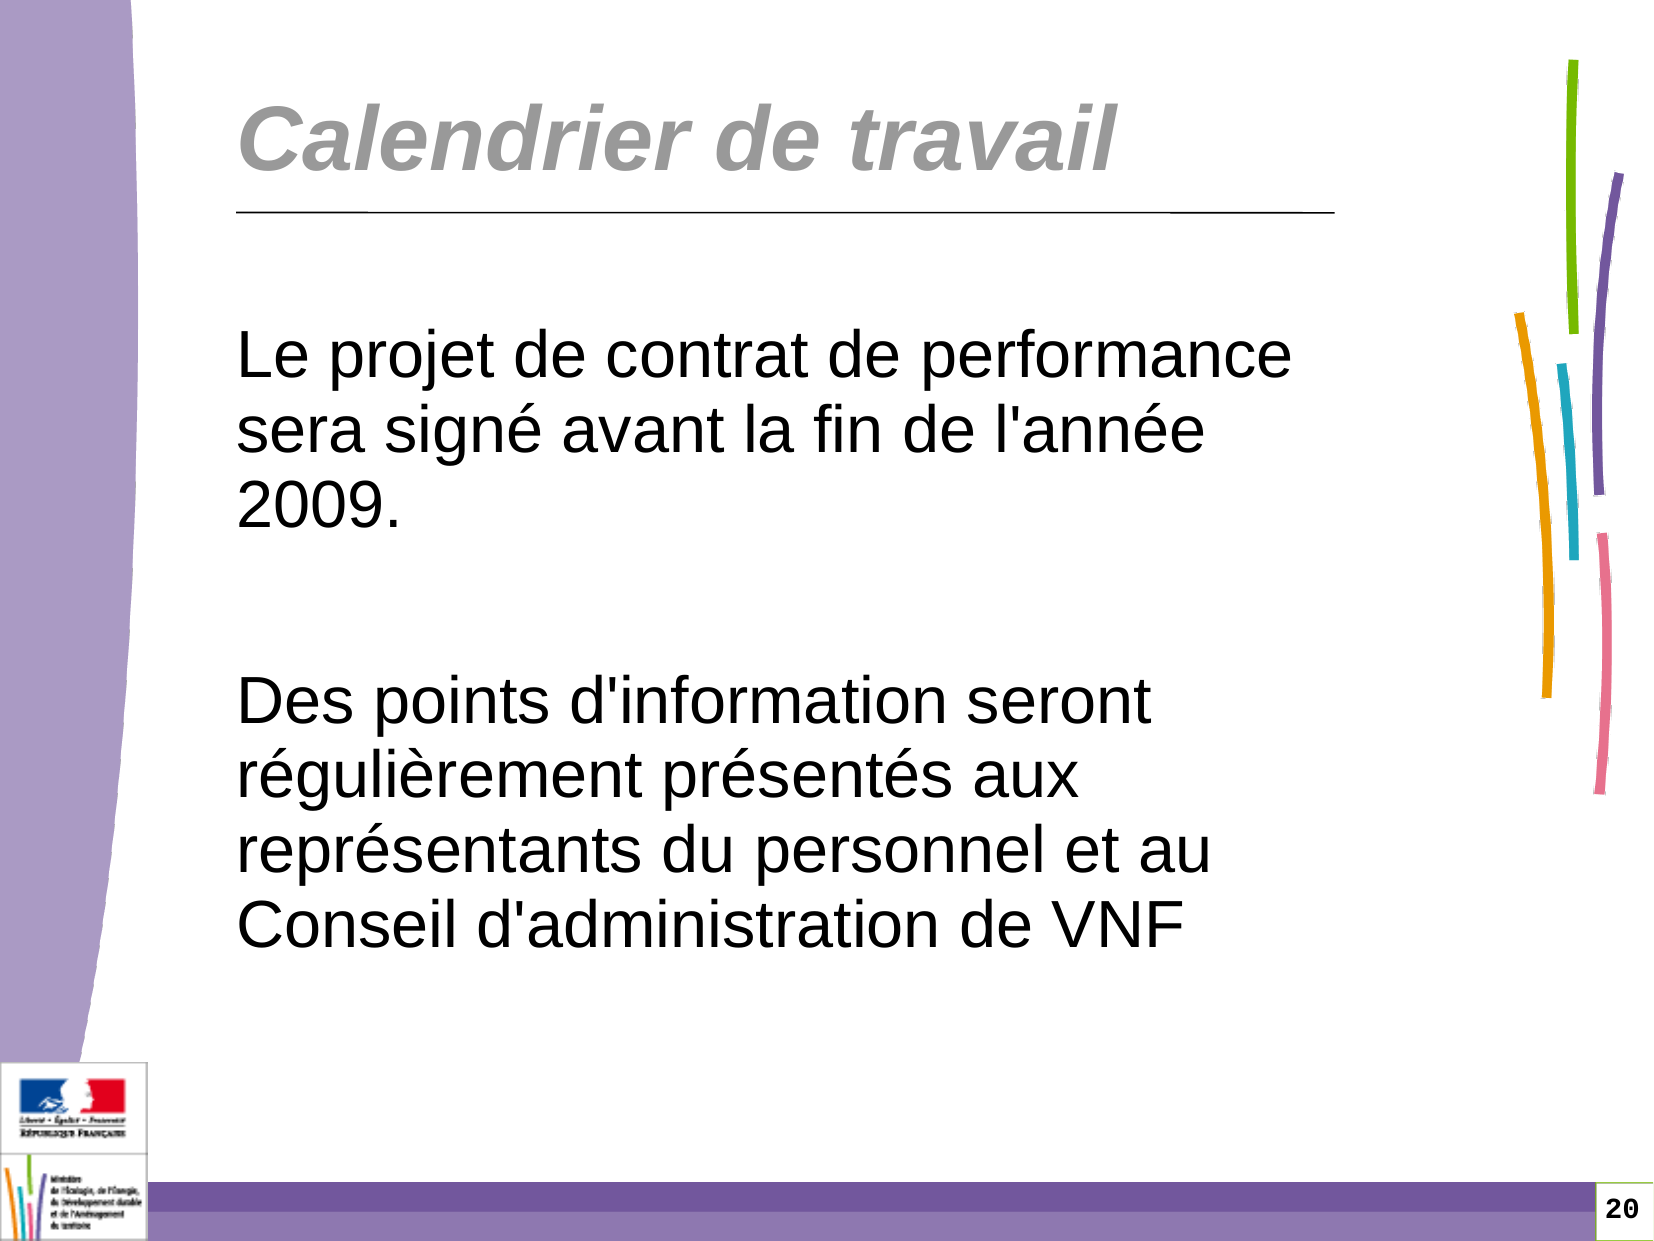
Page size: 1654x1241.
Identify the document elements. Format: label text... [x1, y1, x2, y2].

title Calendrier de travail [236, 48, 1447, 239]
list Le projet de contrat de performance sera signé avant la fin de l'année 2009. Des points d'information seront régulièrement présentés aux représentants du personnel et au Conseil d'administration de VNF [236, 236, 1358, 1122]
picture [0, 0, 1654, 1241]
